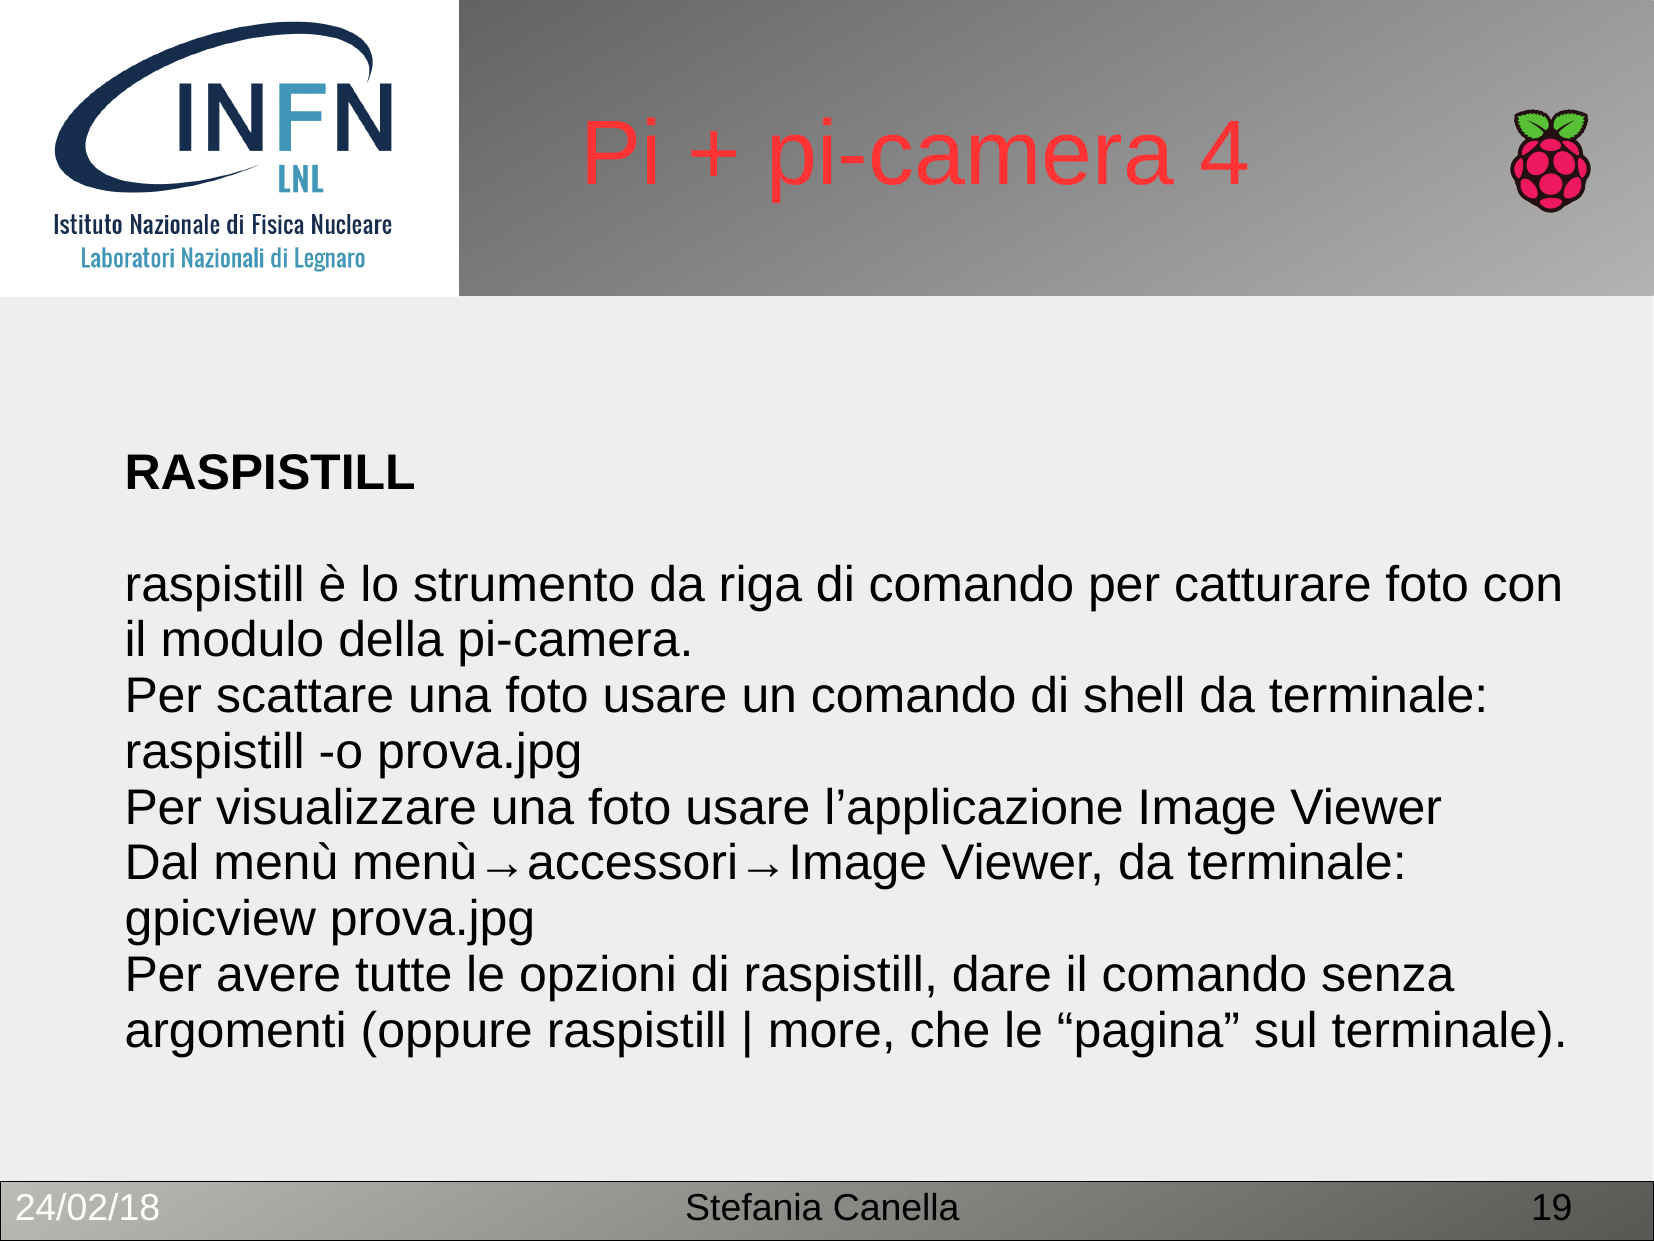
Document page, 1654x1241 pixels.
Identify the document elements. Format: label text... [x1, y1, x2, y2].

text_box <number> [1516, 1178, 1654, 1241]
subtitle raspistill raspistill è lo strumento da riga di comando per catturare foto con il modulo della pi-camera. Per scattare una foto usare un comando di shell da terminale: raspistill -o prova.jpg Per visualizzare una foto usare l’applicazione Image Viewer Dal menù menù→accessori→Image Viewer, da terminale: gpicview prova.jpg Per avere tutte le opzioni di raspistill, dare il comando senza argomenti (oppure raspistill | more, che le “pagina” sul terminale). [65, 375, 1588, 1127]
text_box [984, 1181, 1516, 1241]
text_box [176, 1181, 670, 1241]
title Pi + pi-camera 4 [459, 49, 1571, 257]
text_box 24/02/18 [0, 1178, 176, 1241]
text_box Stefania Canella [670, 1178, 984, 1241]
picture [0, 0, 459, 297]
text_box [459, 0, 1654, 296]
